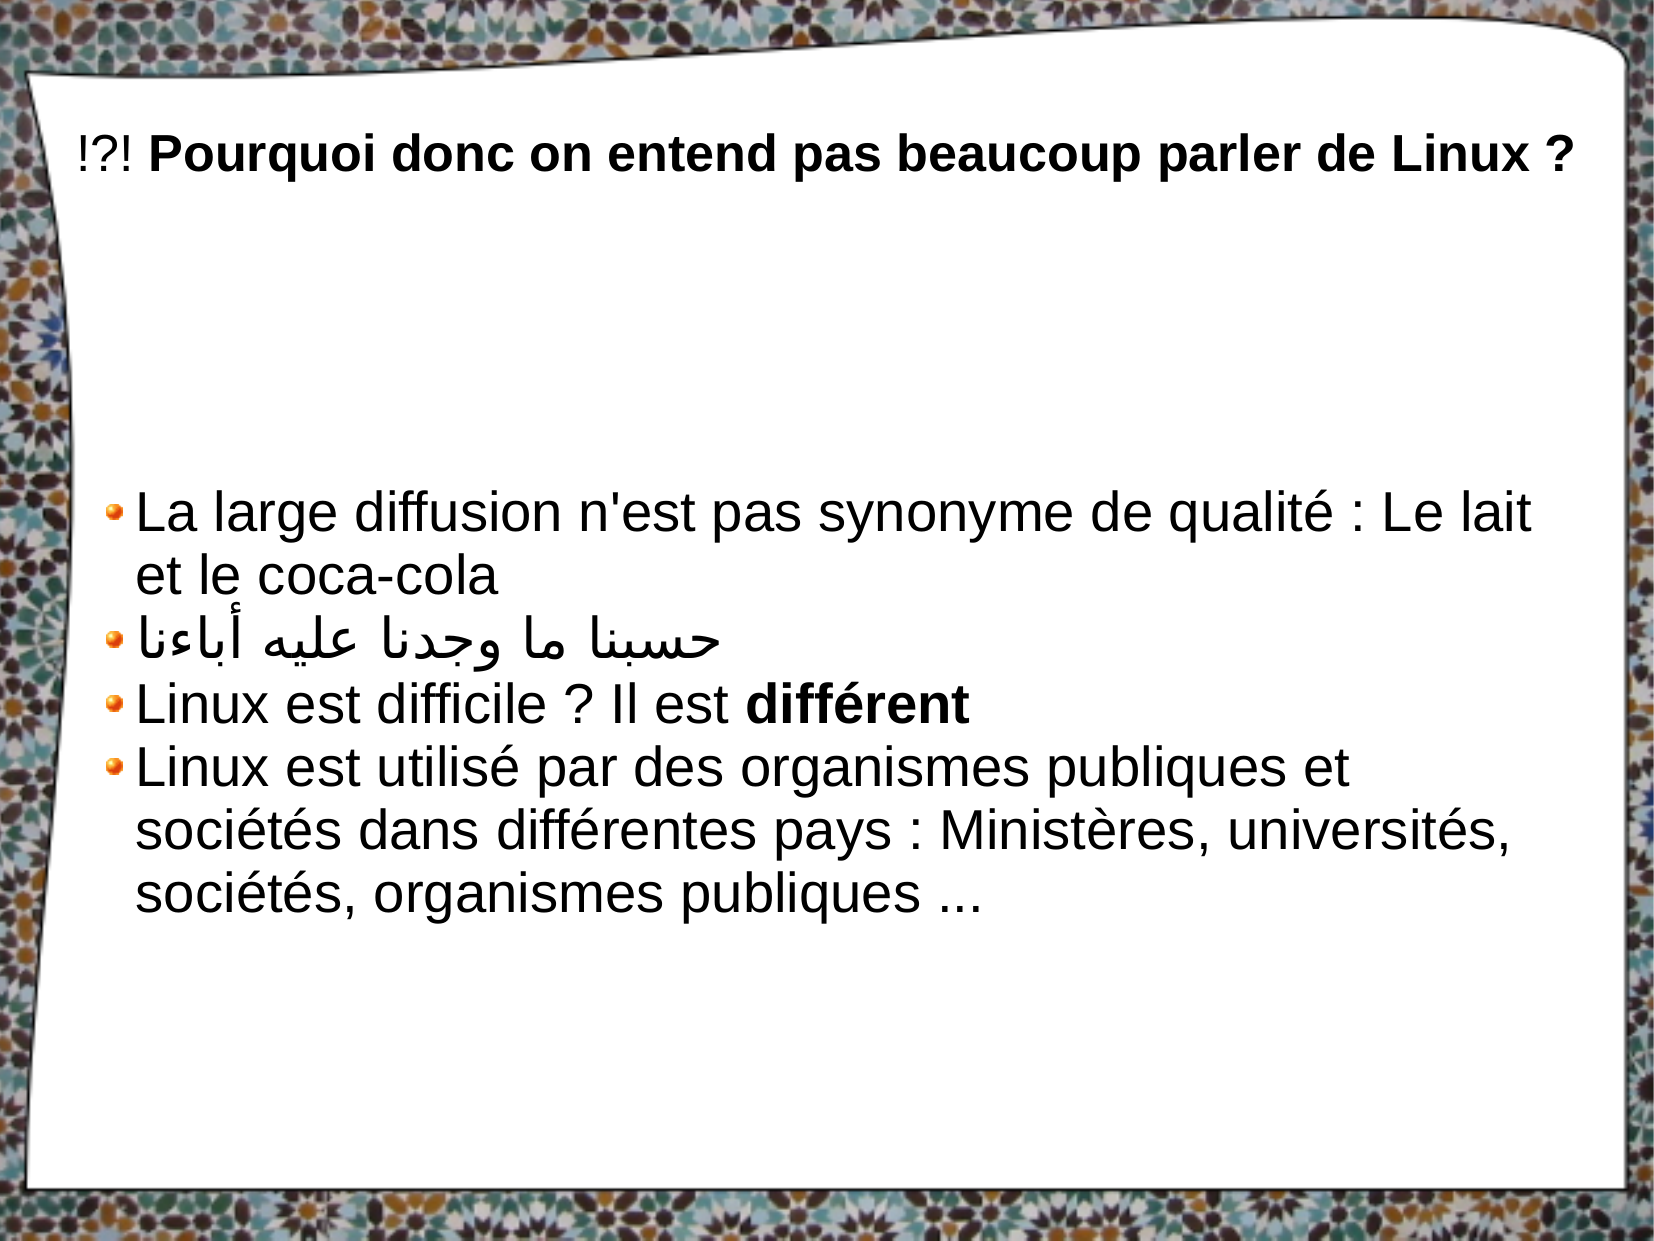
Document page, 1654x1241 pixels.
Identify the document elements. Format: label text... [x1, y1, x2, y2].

title !?! Pourquoi donc on entend pas beaucoup parler de Linux ? [29, 56, 1625, 250]
picture [0, 0, 1654, 1241]
subtitle La large diffusion n'est pas synonyme de qualité : Le lait et le coca-cola حسبنا ما وجدنا عليه أباءنا Linux est difficile ? Il est différent Linux est utilisé par des organismes publiques et sociétés dans différentes pays : Ministères, universités, sociétés, organismes publiques ... [76, 459, 1565, 945]
